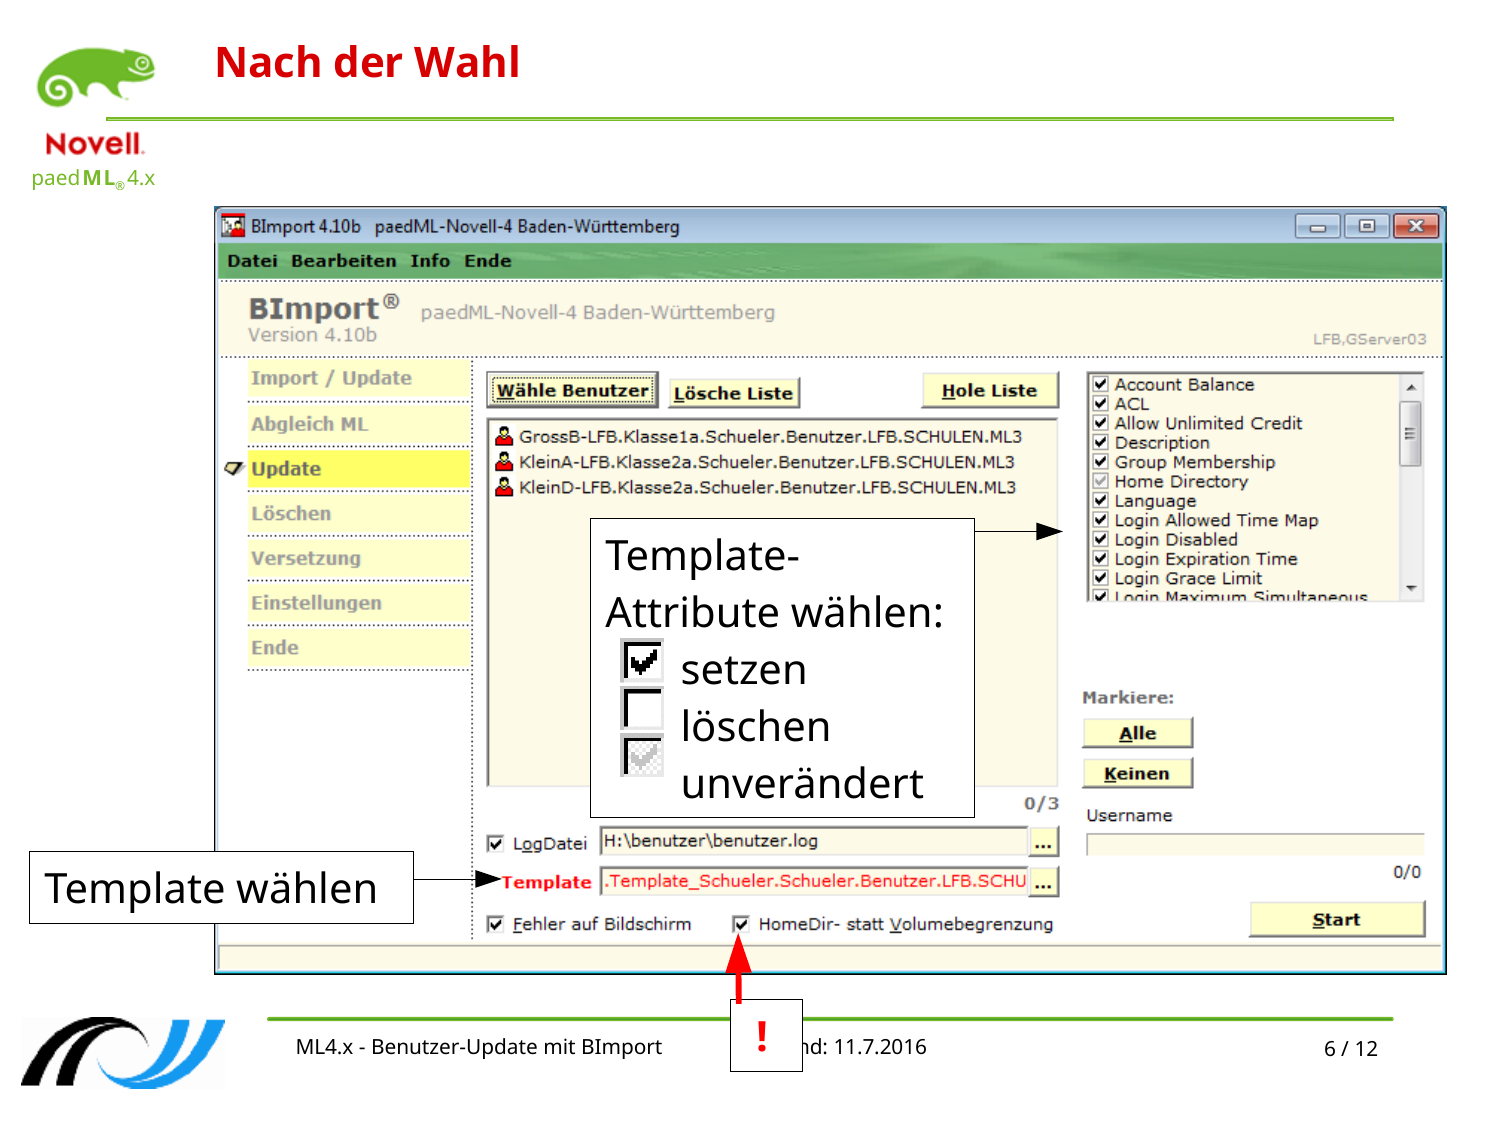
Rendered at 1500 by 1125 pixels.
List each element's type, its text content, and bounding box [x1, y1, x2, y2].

picture [214, 206, 1447, 975]
text_box Template-Attribute wählen: setzen löschen unverändert [590, 518, 975, 785]
text_box ! [730, 999, 803, 1065]
text_box Template wählen [29, 851, 414, 917]
picture [24, 32, 167, 175]
picture [21, 1017, 225, 1089]
title Nach der Wahl [214, 16, 1393, 108]
